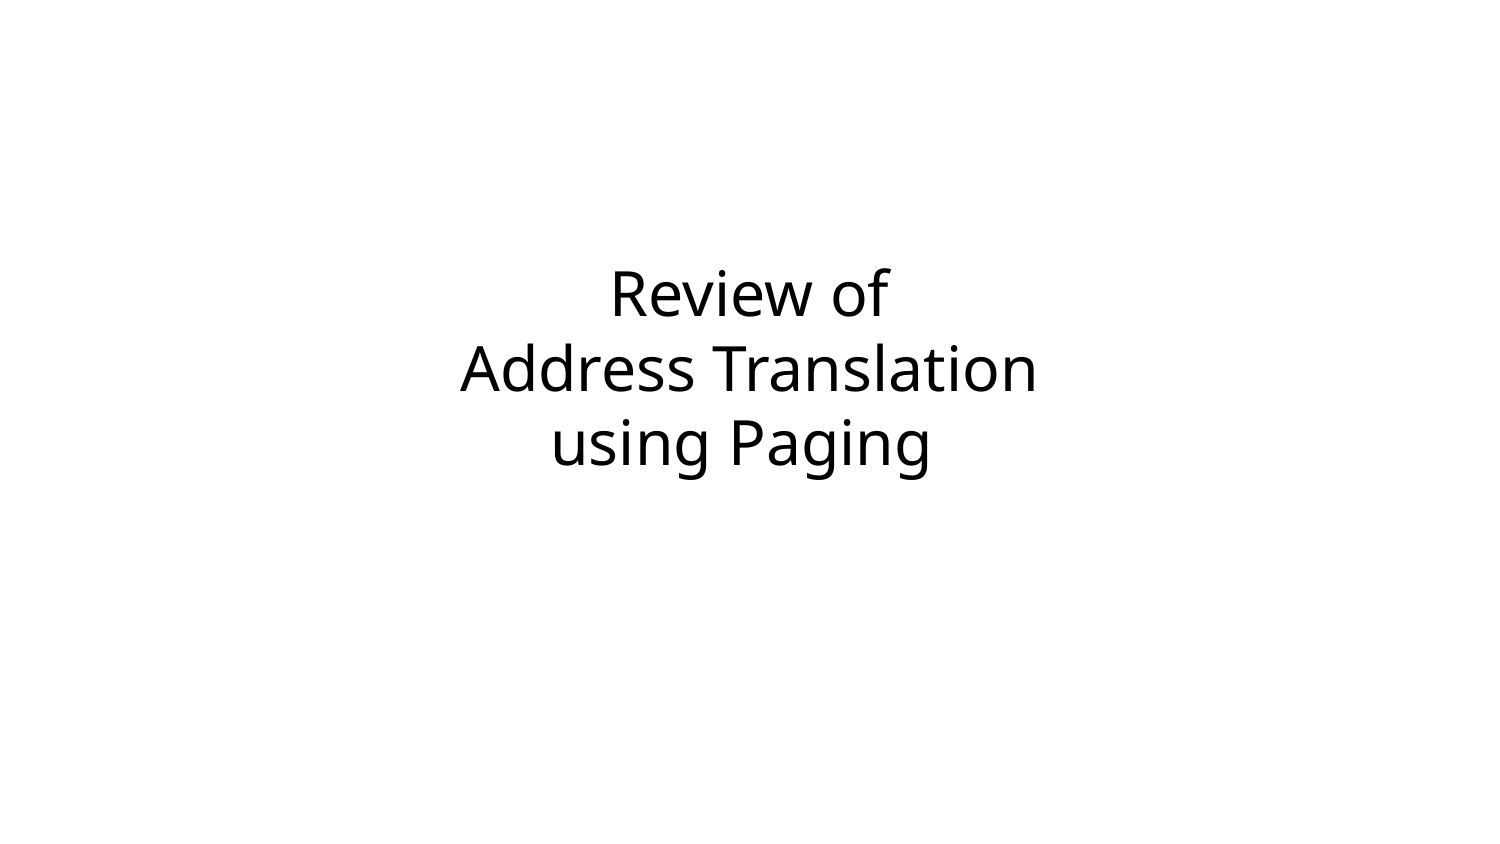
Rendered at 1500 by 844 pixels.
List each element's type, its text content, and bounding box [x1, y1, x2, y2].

text_box Review of Address Translation using Paging [431, 238, 1069, 670]
